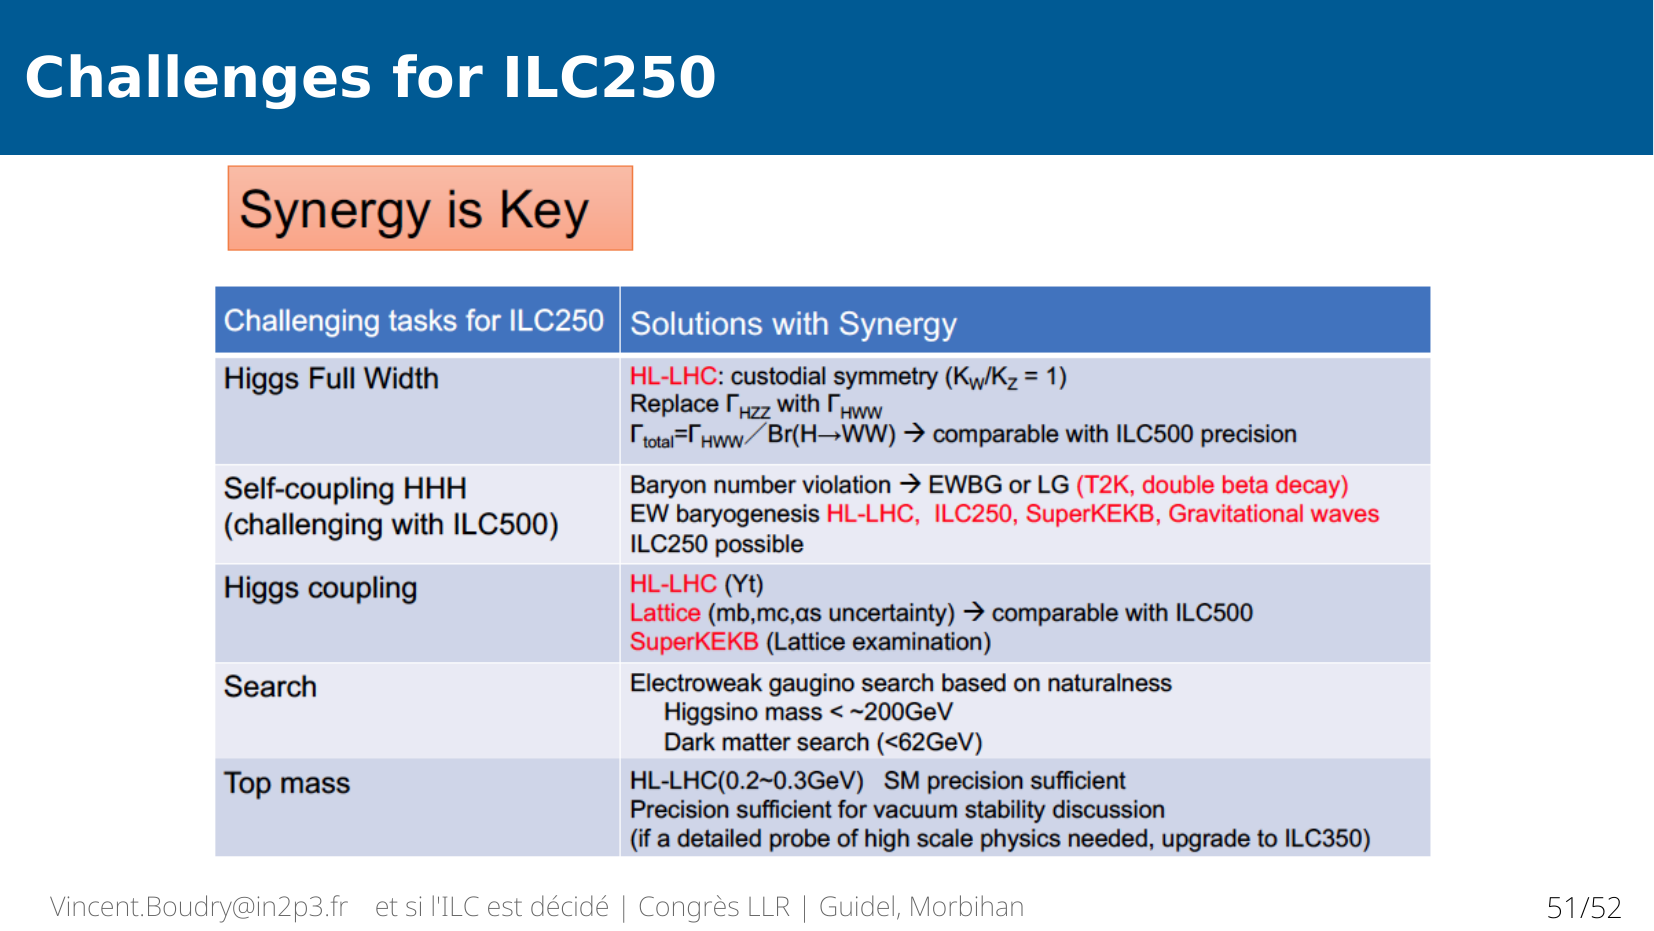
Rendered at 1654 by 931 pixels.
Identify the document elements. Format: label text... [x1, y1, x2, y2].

picture [210, 156, 1454, 866]
title Challenges for ILC250 [24, 12, 1635, 143]
